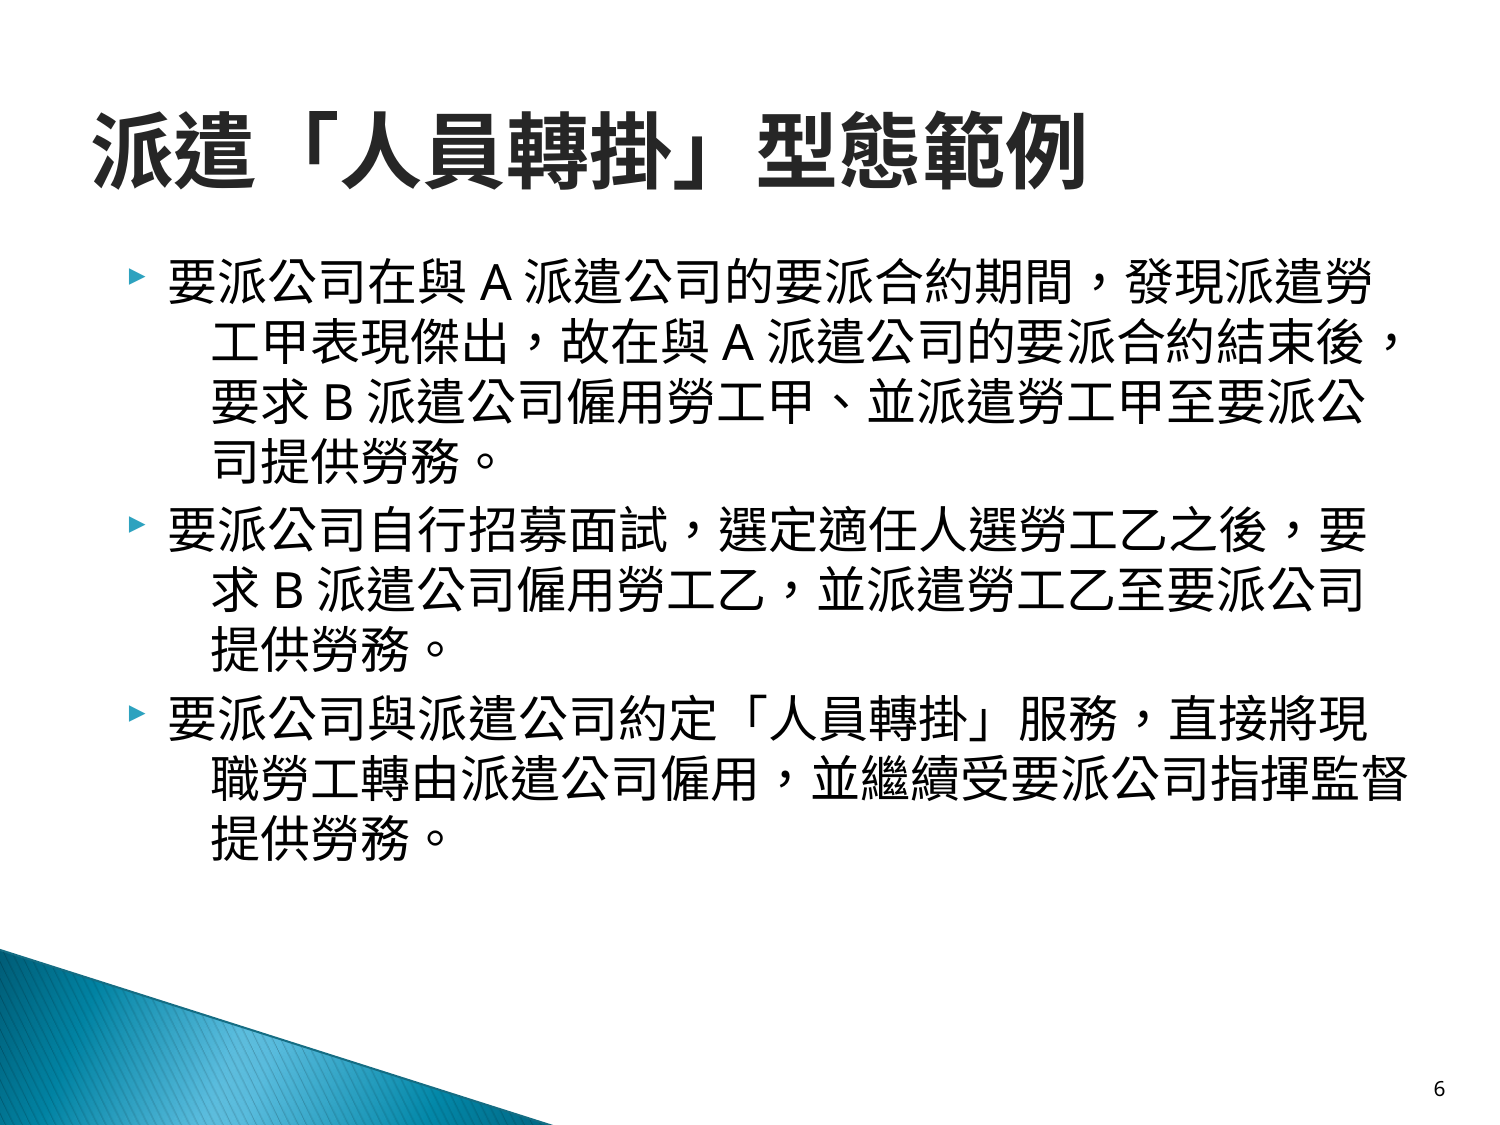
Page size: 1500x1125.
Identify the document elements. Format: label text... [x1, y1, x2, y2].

text_box [1418, 1051, 1479, 1112]
text_box 派遣「人員轉掛」型態範例 [75, 91, 1426, 279]
list 要派公司在與A派遣公司的要派合約期間，發現派遣勞工甲表現傑出，故在與A派遣公司的要派合約結束後，要求B派遣公司僱用勞工甲、並派遣勞工甲至要派公司提供勞務。 要派公司自行招募面試，選定適任人選勞工乙之後，要求B派遣公司僱用勞工乙，並派遣勞工乙至要派公司提供勞務。 要派公司與派遣公司約定「人員轉掛」服務，直接將現職勞工轉由派遣公司僱用，並繼續受要派公司指揮監督提供勞務。 [75, 279, 1426, 986]
